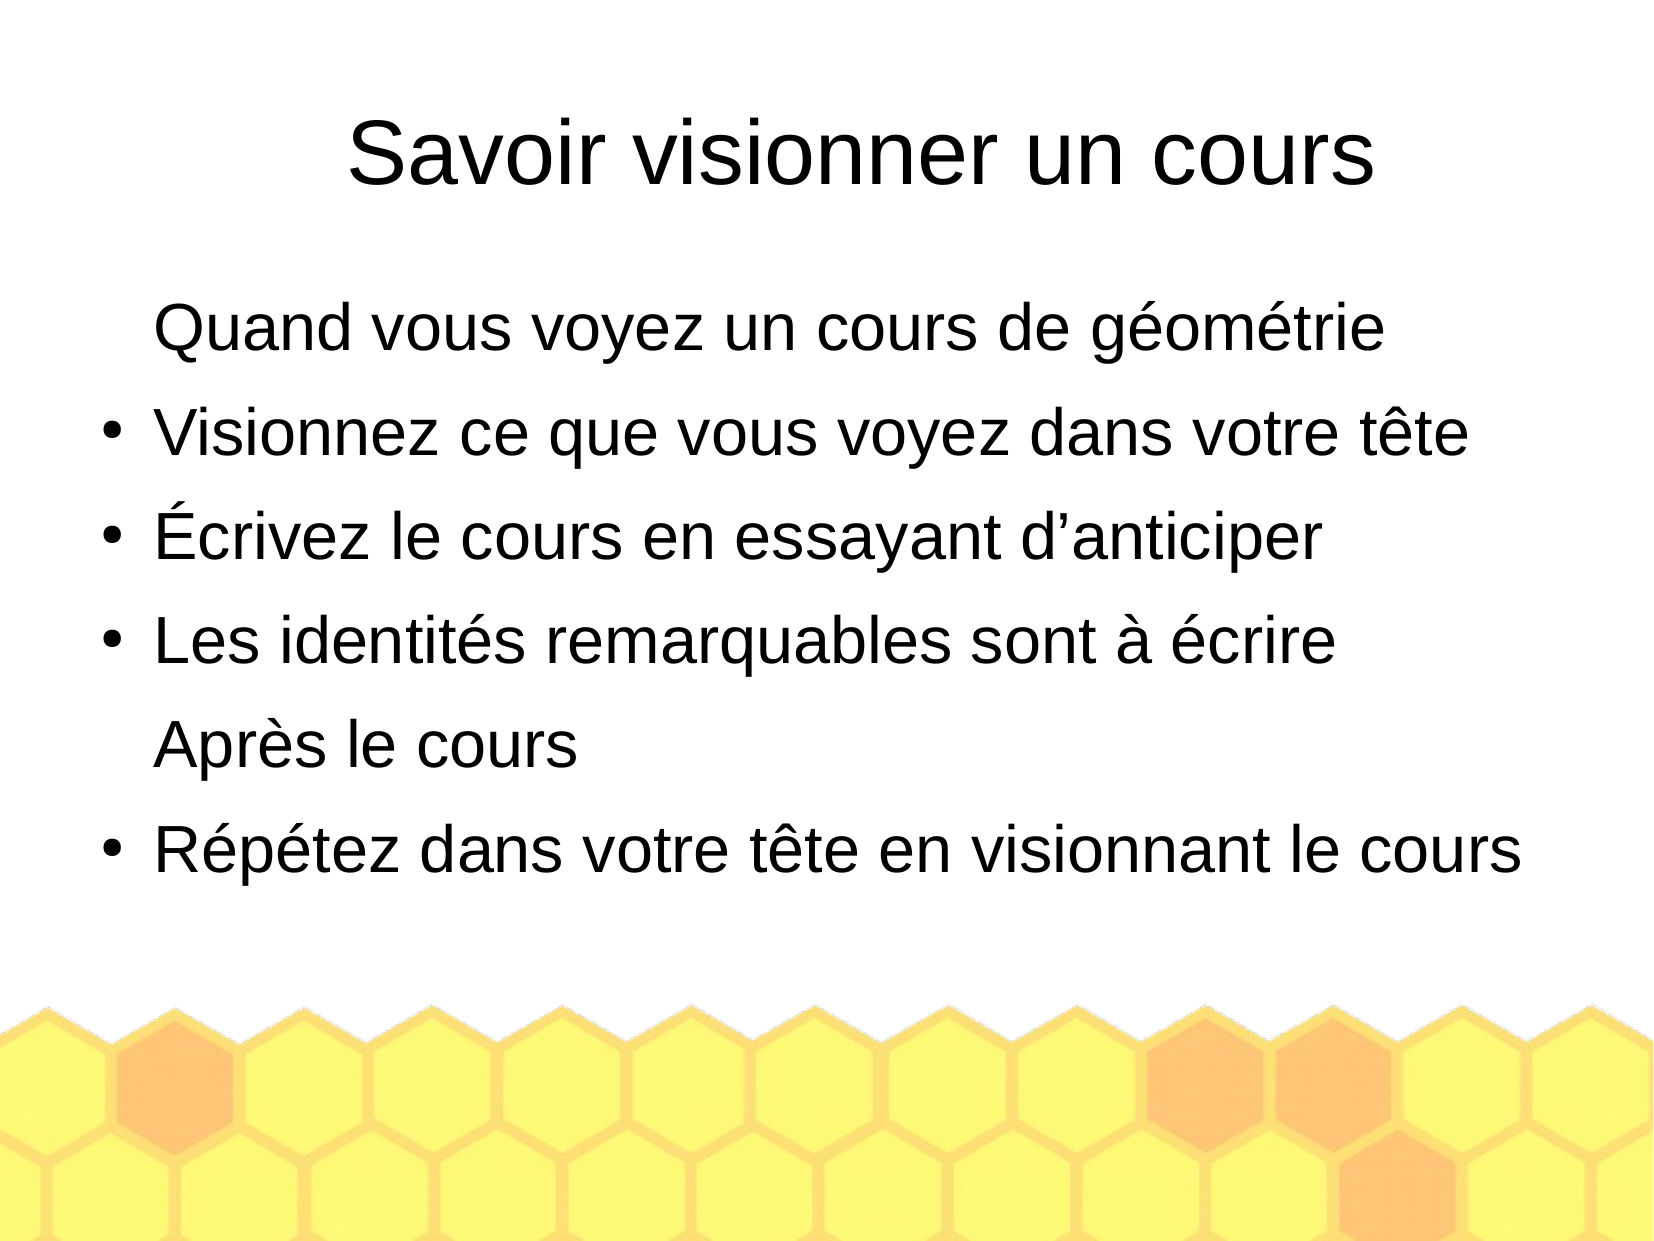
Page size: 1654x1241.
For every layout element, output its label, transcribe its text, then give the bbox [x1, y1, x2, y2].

list Quand vous voyez un cours de géométrie Visionnez ce que vous voyez dans votre tête Écrivez le cours en essayant d’anticiper Les identités remarquables sont à écrire Après le cours Répétez dans votre tête en visionnant le cours [82, 290, 1571, 1010]
title Savoir visionner un cours [82, 49, 1571, 257]
picture [0, 1001, 1654, 1241]
